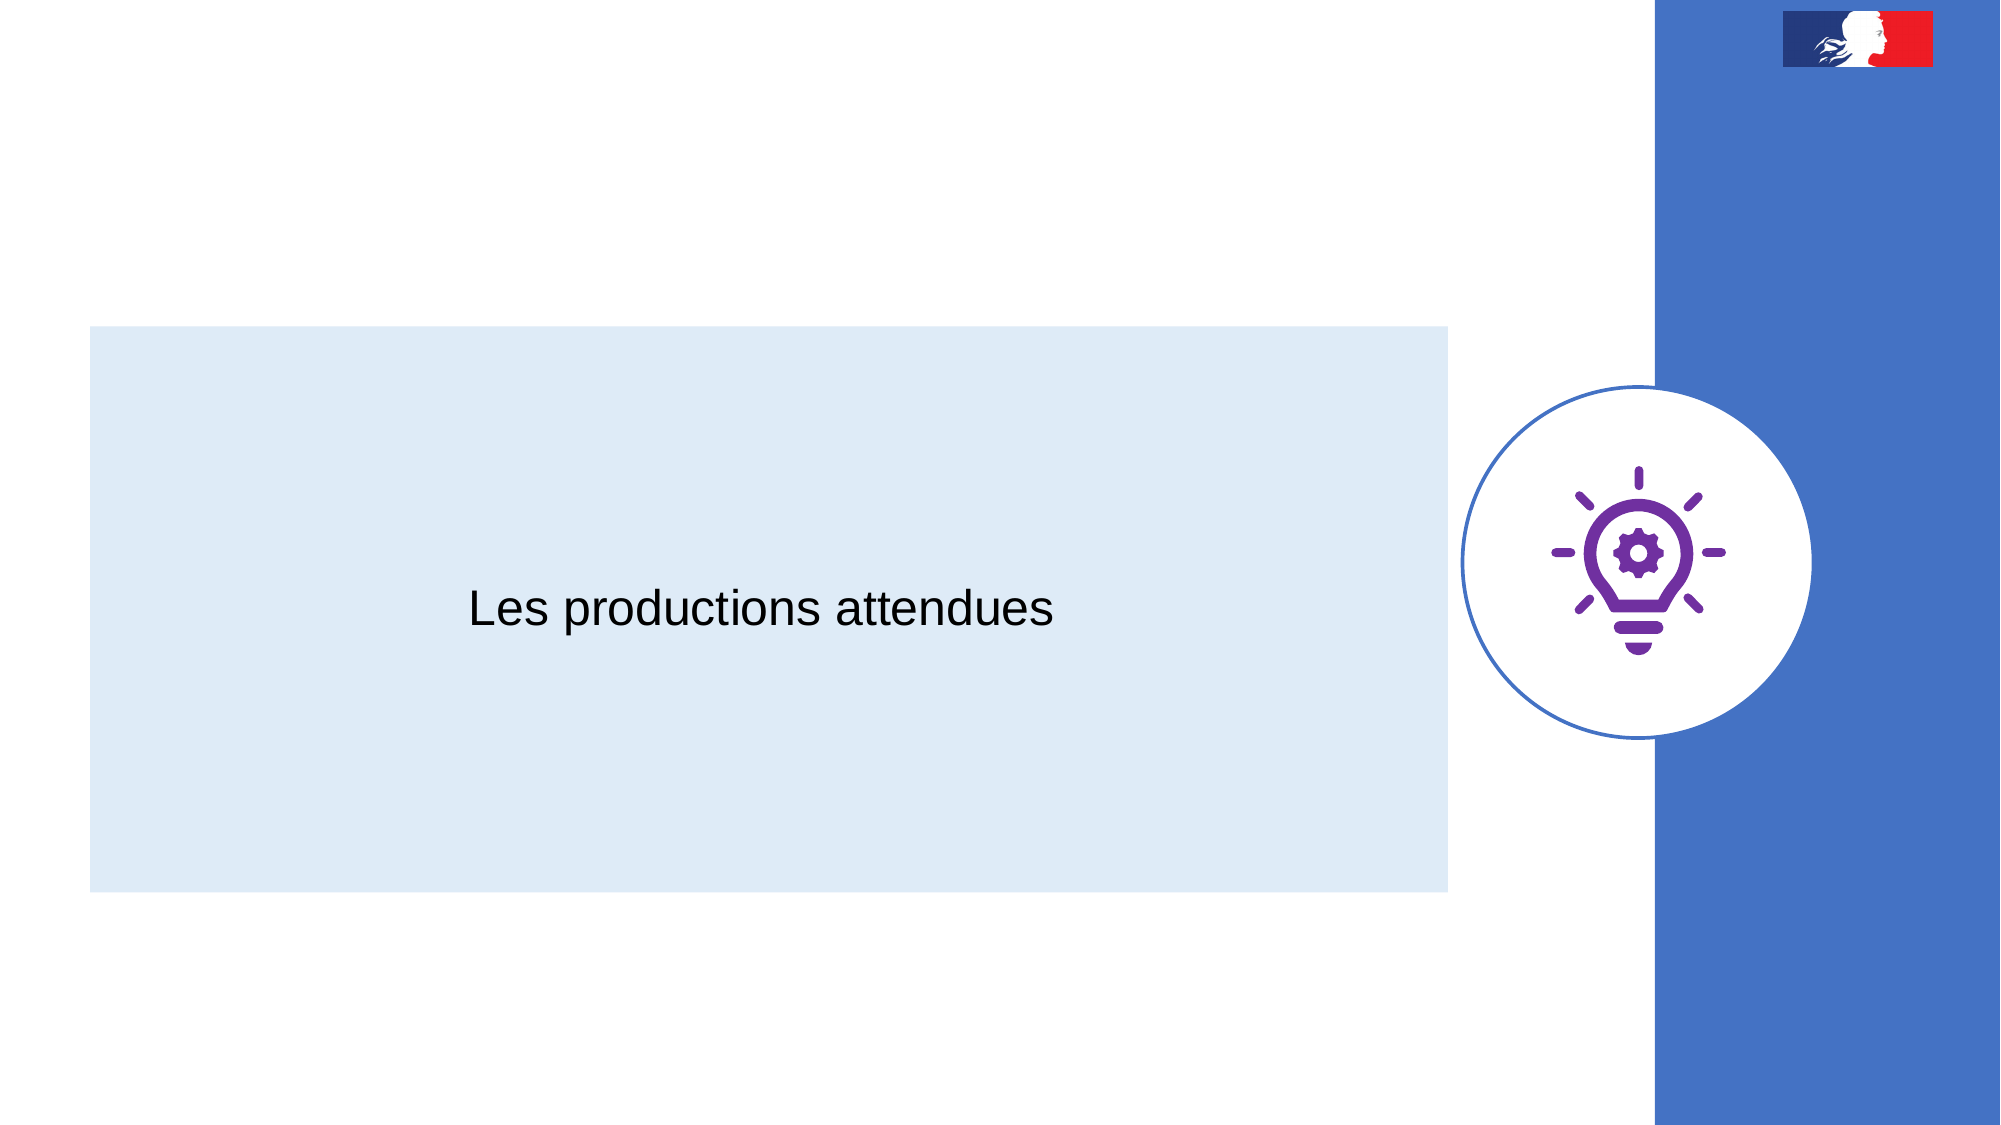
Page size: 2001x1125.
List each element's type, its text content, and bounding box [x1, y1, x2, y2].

text_box Les productions attendues [90, 326, 1448, 893]
text_box [1462, 0, 2000, 1125]
picture [1783, 11, 1933, 67]
picture [1534, 456, 1747, 669]
